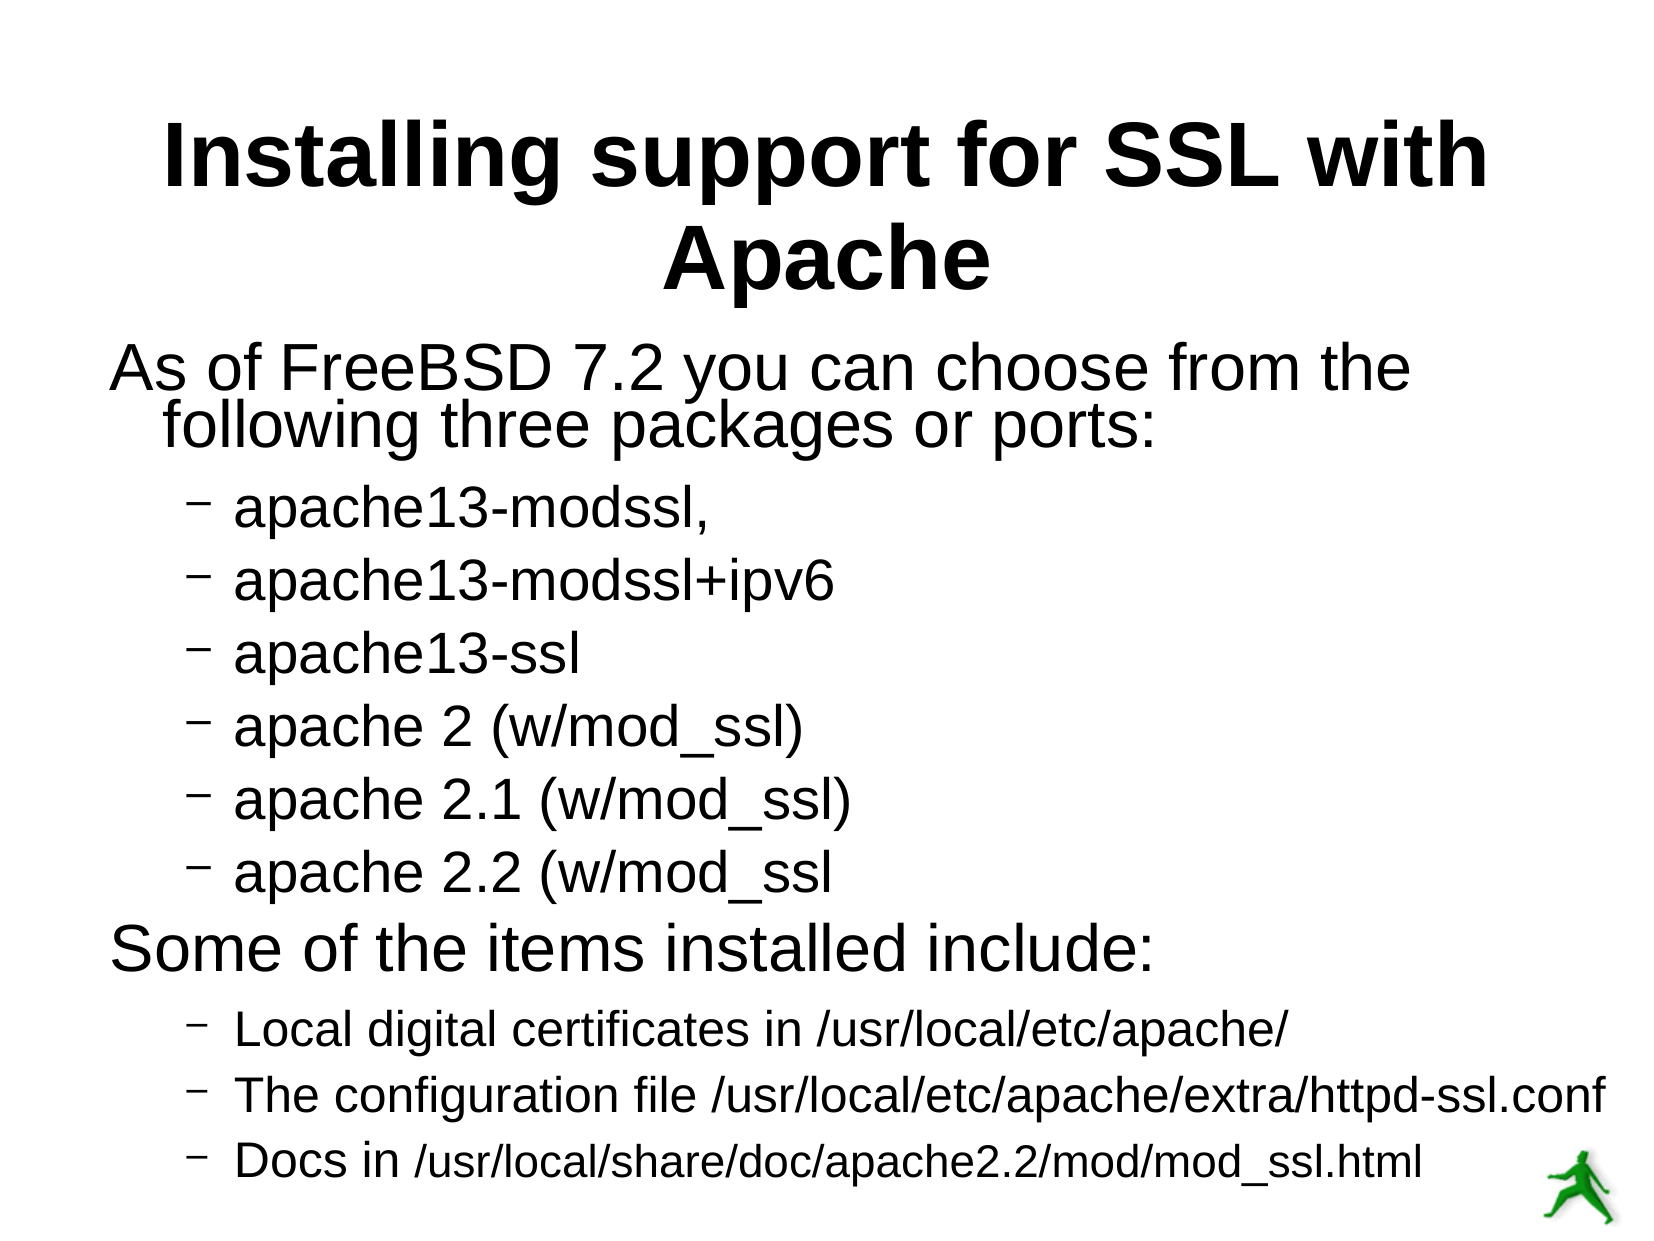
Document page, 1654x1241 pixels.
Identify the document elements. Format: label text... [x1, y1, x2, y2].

list As of FreeBSD 7.2 you can choose from the following three packages or ports: apache13-modssl, apache13-modssl+ipv6 apache13-ssl apache 2 (w/mod_ssl) apache 2.1 (w/mod_ssl) apache 2.2 (w/mod_ssl Some of the items installed include: Local digital certificates in /usr/local/etc/apache/ The configuration file /usr/local/etc/apache/extra/httpd-ssl.conf Docs in /usr/local/share/doc/apache2.2/mod/mod_ssl.html [92, 344, 1621, 1205]
picture [1541, 1135, 1634, 1227]
title Installing support for SSL with Apache [121, 79, 1534, 334]
